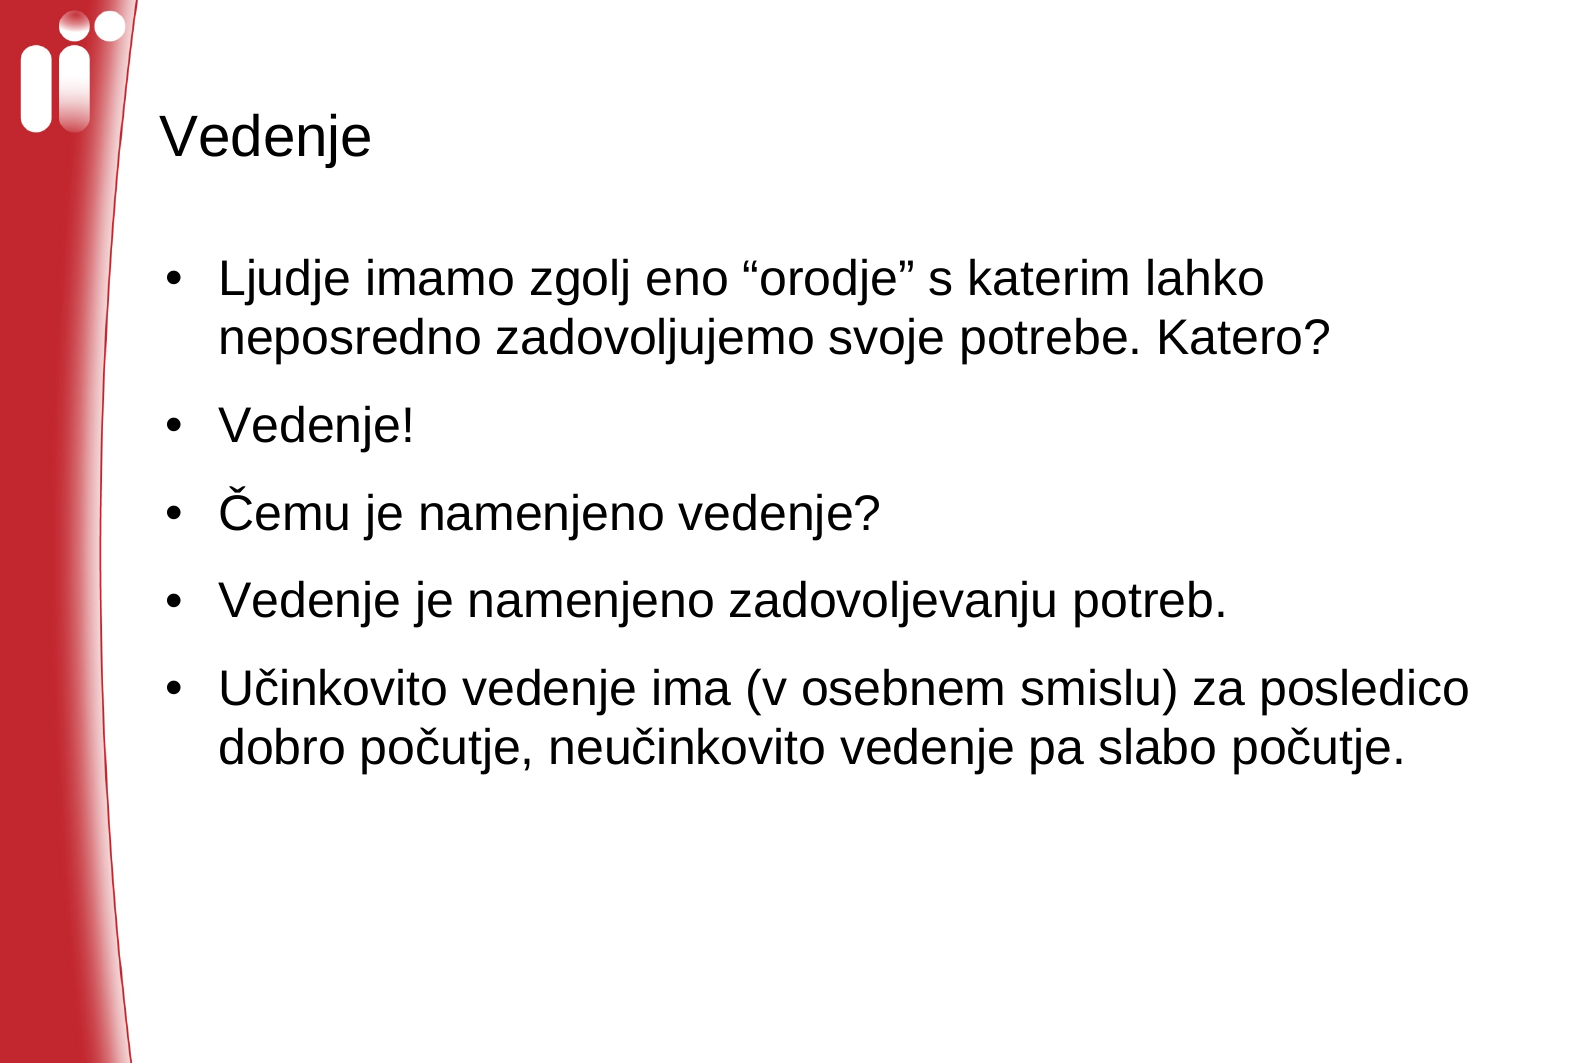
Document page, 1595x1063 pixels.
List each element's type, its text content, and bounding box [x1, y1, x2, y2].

title Vedenje [159, 22, 1515, 248]
picture [0, 0, 1414, 1063]
list Ljudje imamo zgolj eno “orodje” s katerim lahko neposredno zadovoljujemo svoje potrebe. Katero? Vedenje! Čemu je namenjeno vedenje? Vedenje je namenjeno zadovoljevanju potreb. Učinkovito vedenje ima (v osebnem smislu) za posledico dobro počutje, neučinkovito vedenje pa slabo počutje. [147, 248, 1515, 1063]
